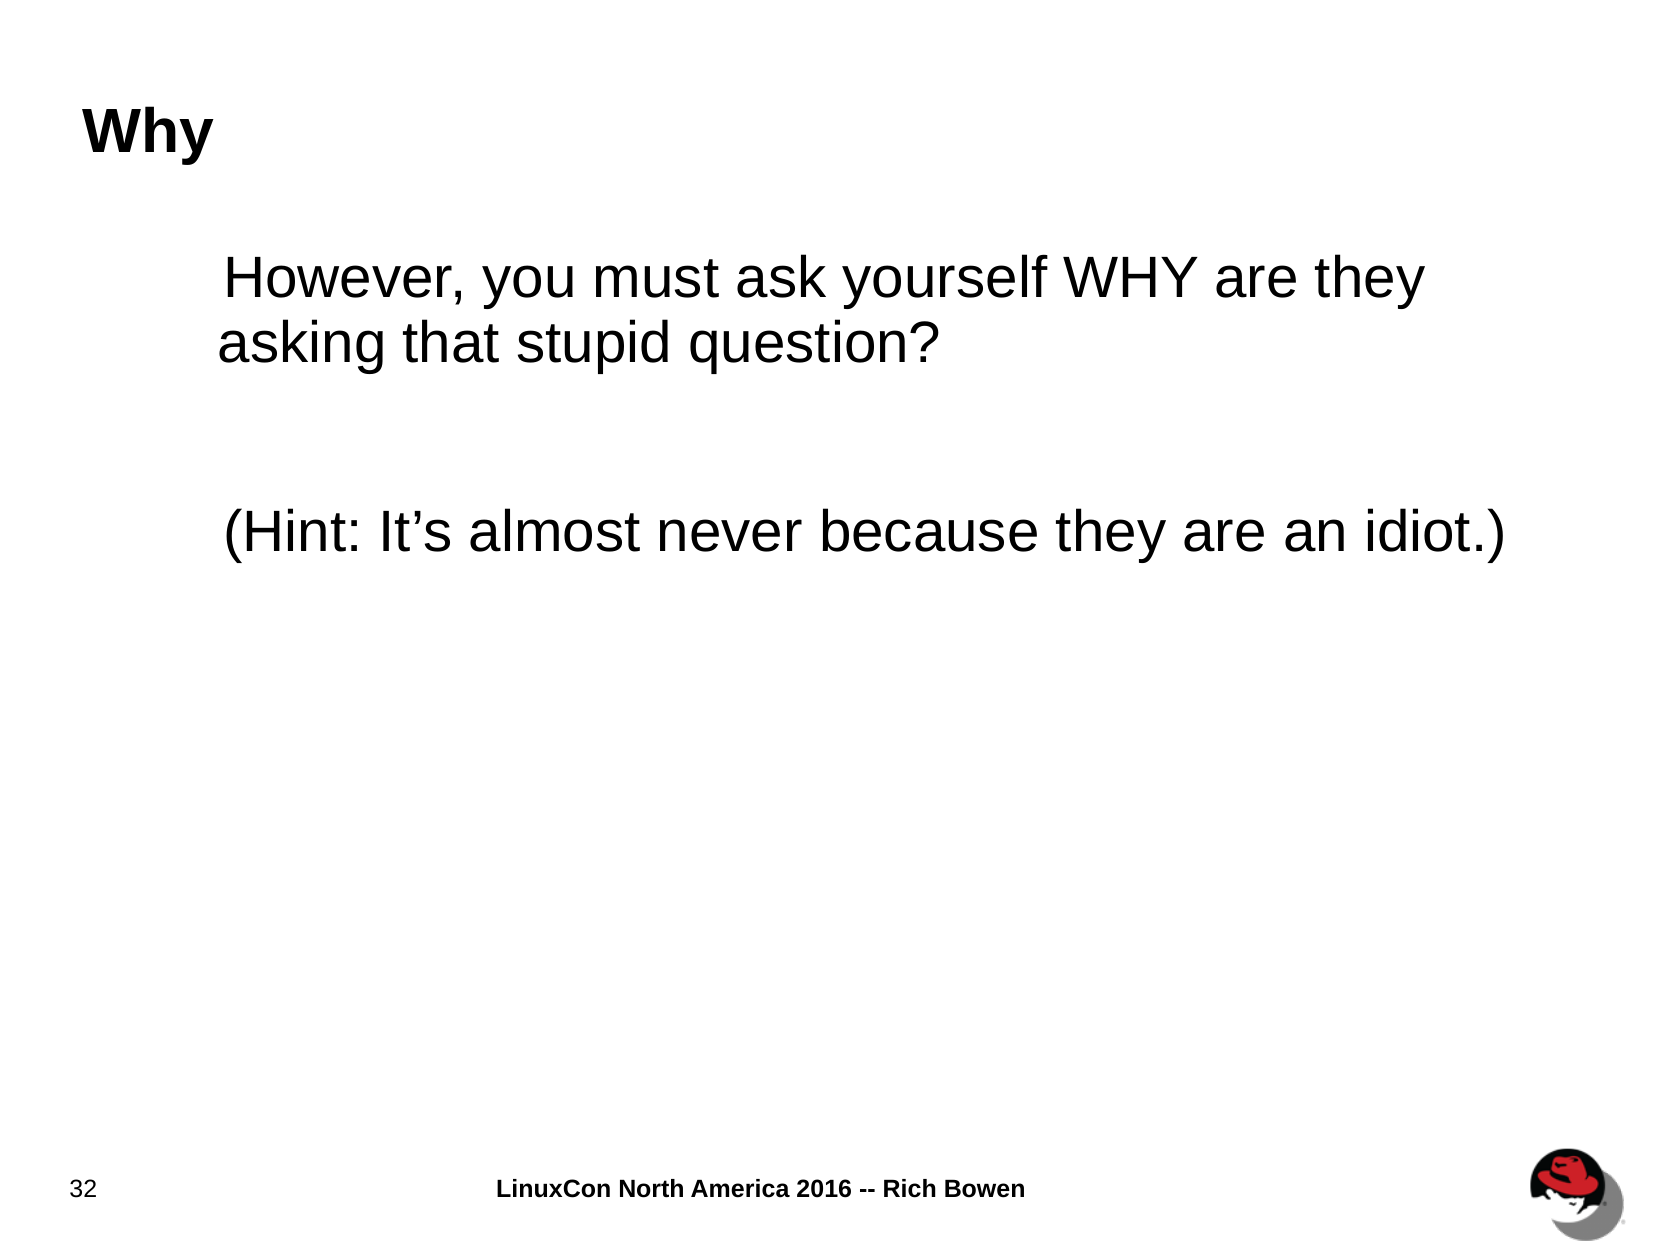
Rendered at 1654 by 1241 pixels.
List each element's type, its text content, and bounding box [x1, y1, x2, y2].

list However, you must ask yourself WHY are they asking that stupid question? (Hint: It’s almost never because they are an idiot.) [86, 244, 1576, 1039]
picture [1529, 1146, 1613, 1224]
title Why [82, 37, 1571, 226]
